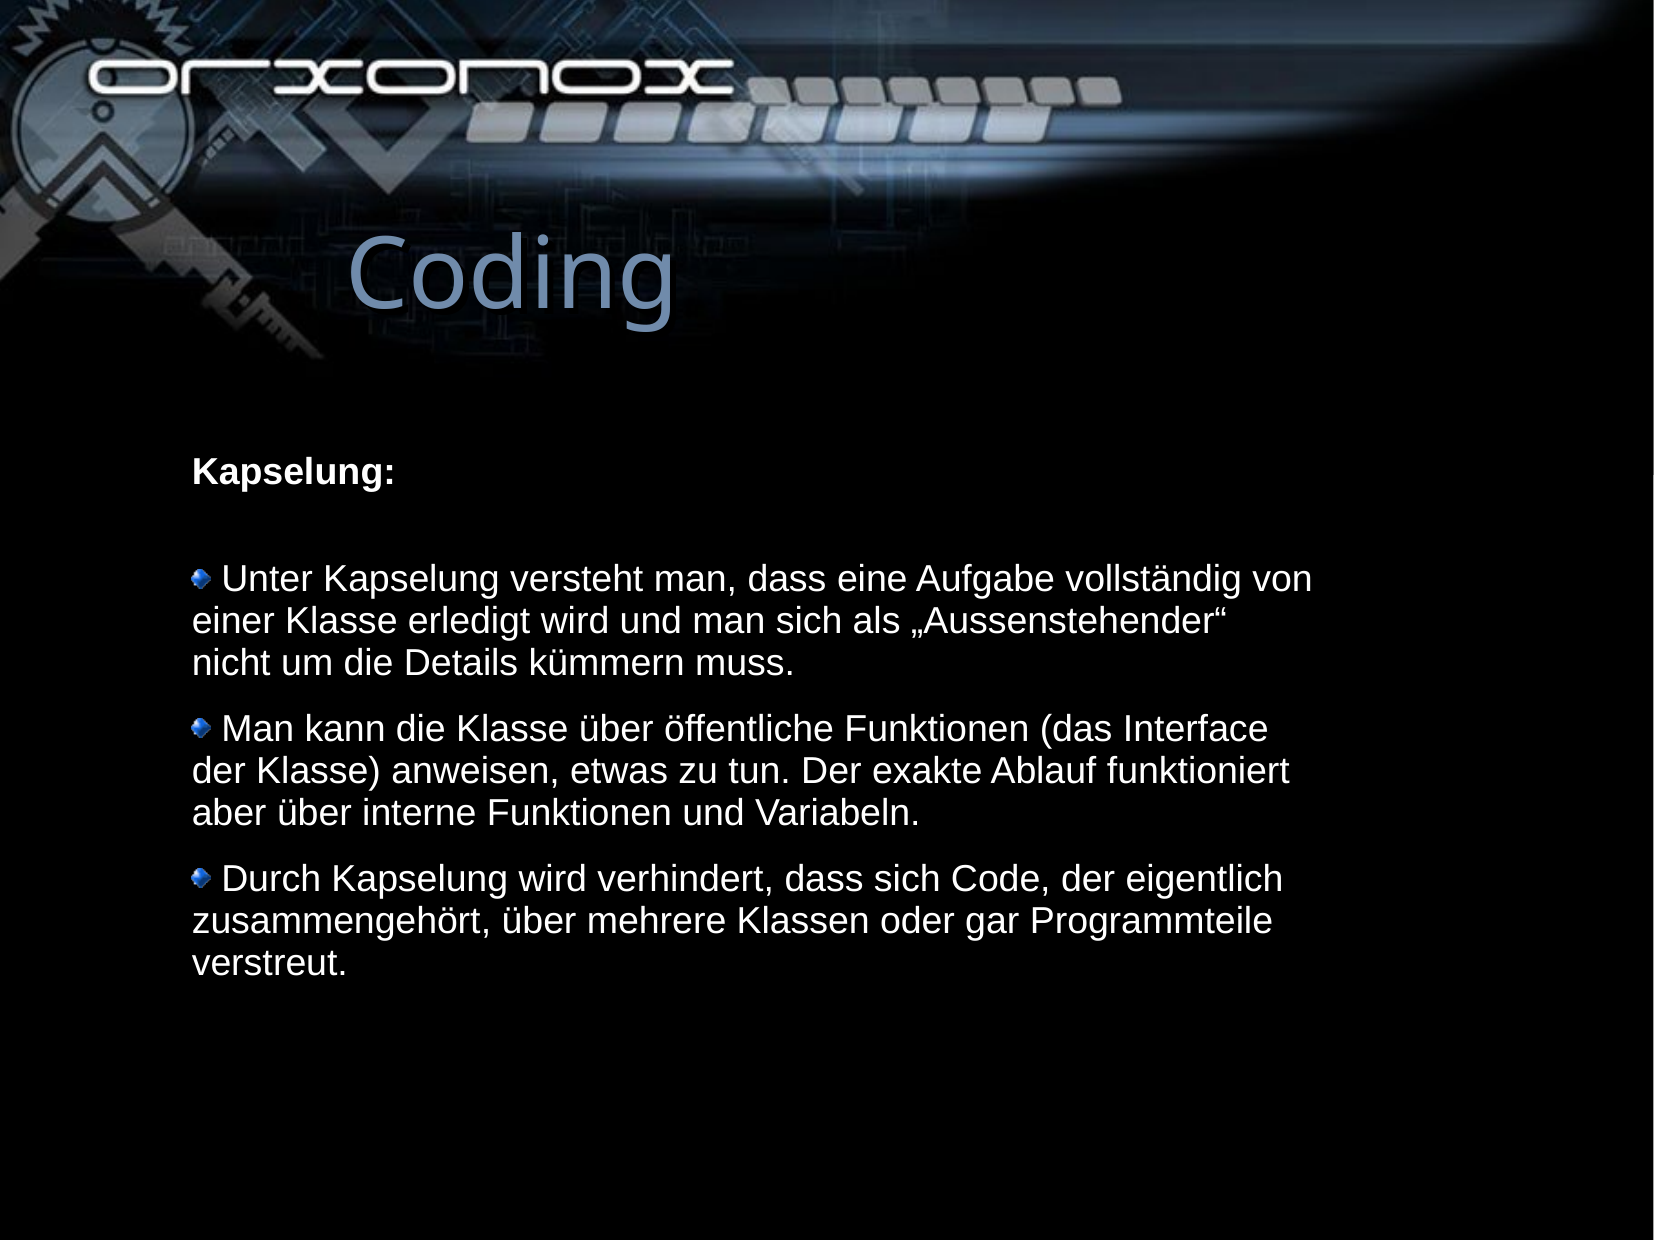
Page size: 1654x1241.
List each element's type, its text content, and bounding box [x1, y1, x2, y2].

text_box Coding [330, 194, 1306, 344]
picture [0, 0, 1654, 475]
text_box Kapselung: Unter Kapselung versteht man, dass eine Aufgabe vollständig von einer Klasse erledigt wird und man sich als „Aussenstehender“ nicht um die Details kümmern muss. Man kann die Klasse über öffentliche Funktionen (das Interface der Klasse) anweisen, etwas zu tun. Der exakte Ablauf funktioniert aber über interne Funktionen und Variabeln. Durch Kapselung wird verhindert, dass sich Code, der eigentlich zusammengehört, über mehrere Klassen oder gar Programmteile verstreut. [177, 442, 1329, 993]
